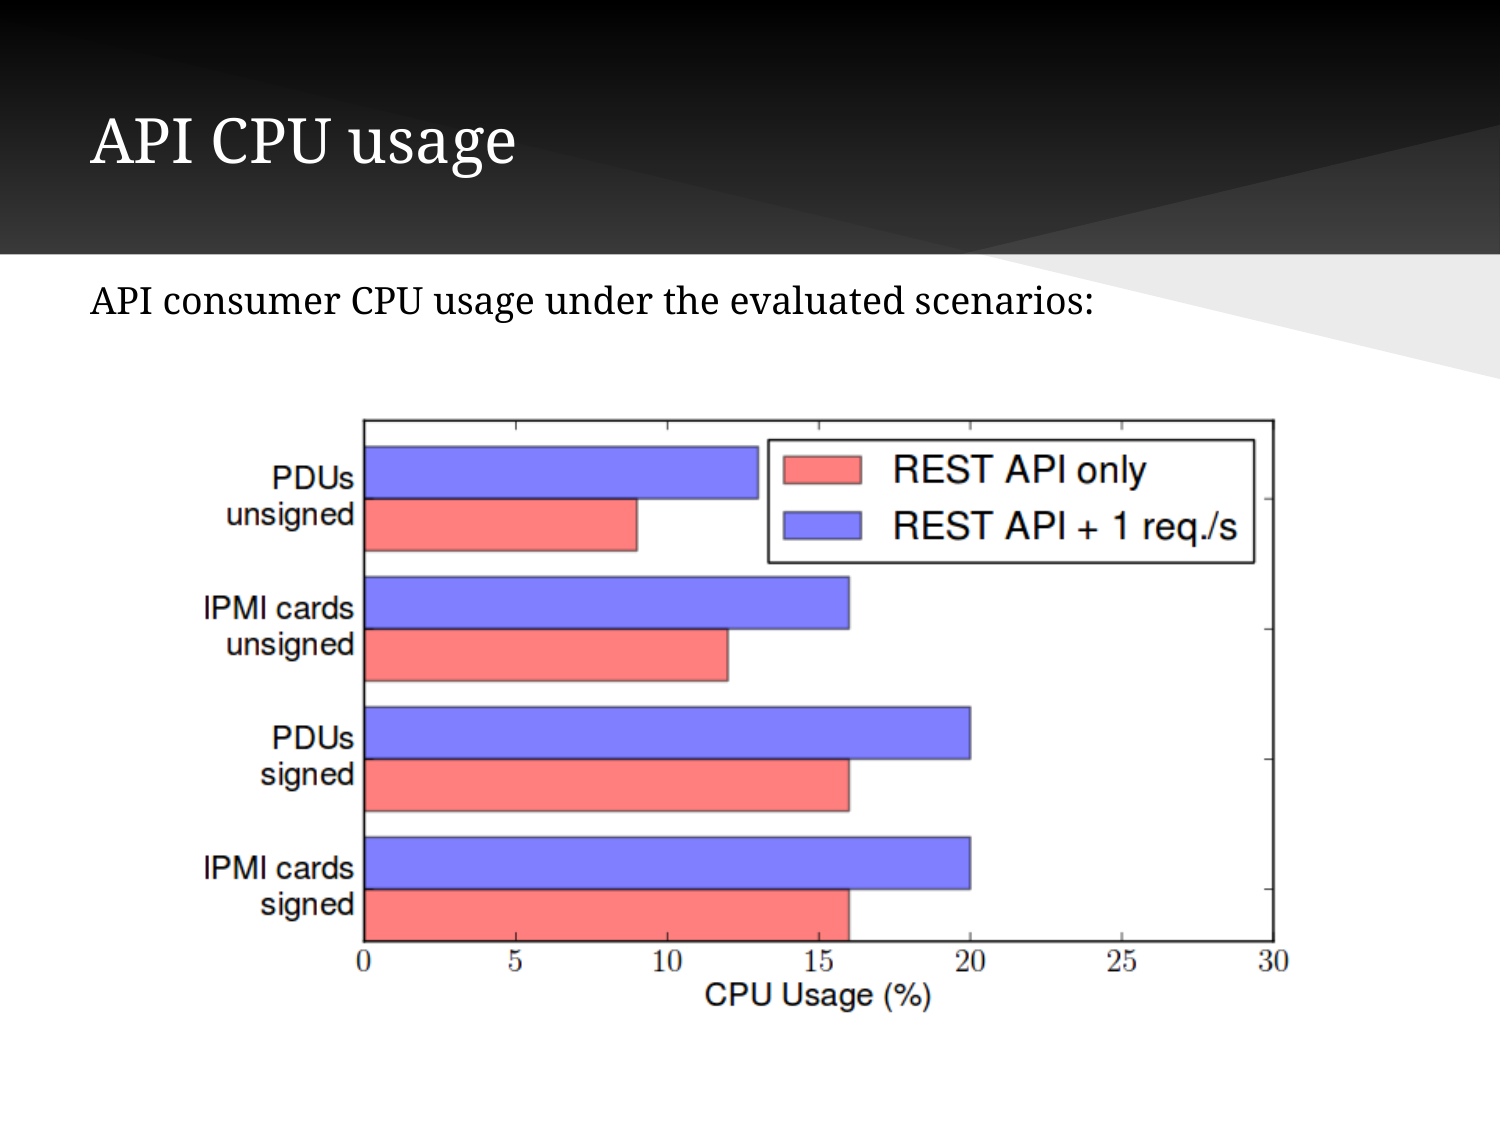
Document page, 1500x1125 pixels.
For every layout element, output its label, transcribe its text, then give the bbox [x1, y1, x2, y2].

picture [184, 386, 1316, 1039]
list API consumer CPU usage under the evaluated scenarios: [75, 262, 1425, 1078]
title API CPU usage [75, 45, 1425, 233]
